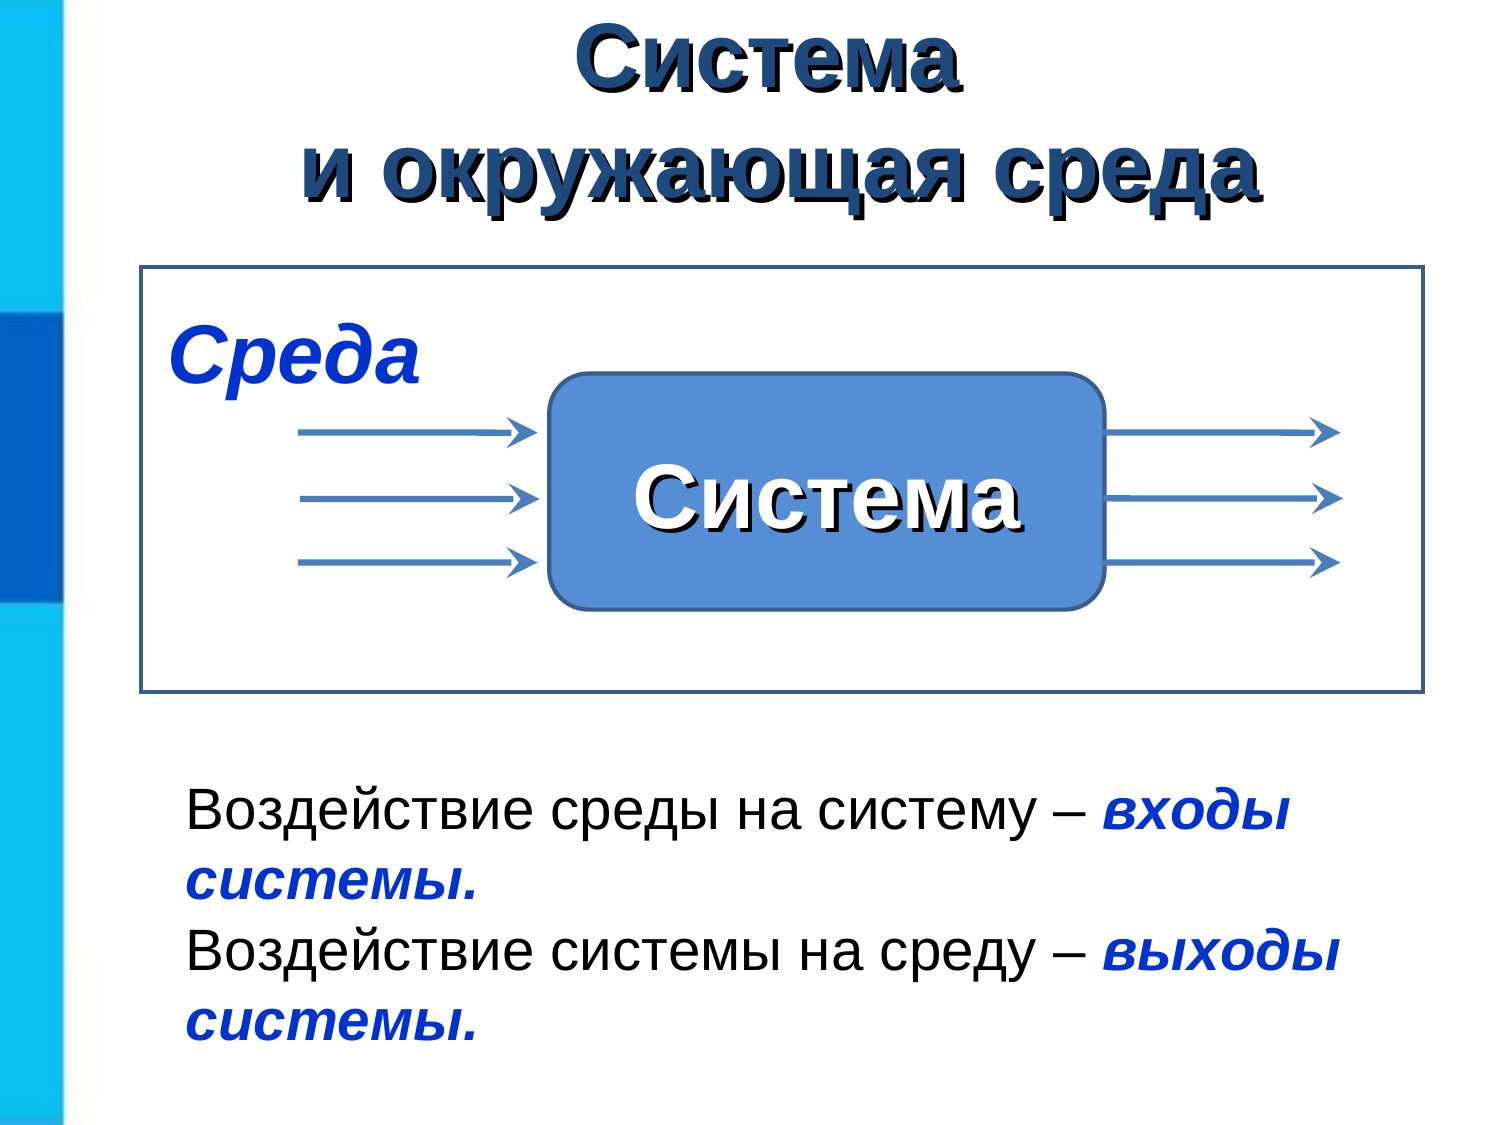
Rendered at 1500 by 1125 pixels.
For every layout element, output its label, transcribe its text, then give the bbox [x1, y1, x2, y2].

text_box Система [549, 373, 1105, 610]
text_box Воздействие системы на среду – выходы системы. [171, 904, 1500, 1061]
picture [0, 0, 1500, 1125]
text_box Среда [152, 292, 497, 409]
text_box Воздействие среды на систему – входы системы. [171, 763, 1500, 904]
title Система и окружающая среда [105, 11, 1454, 201]
